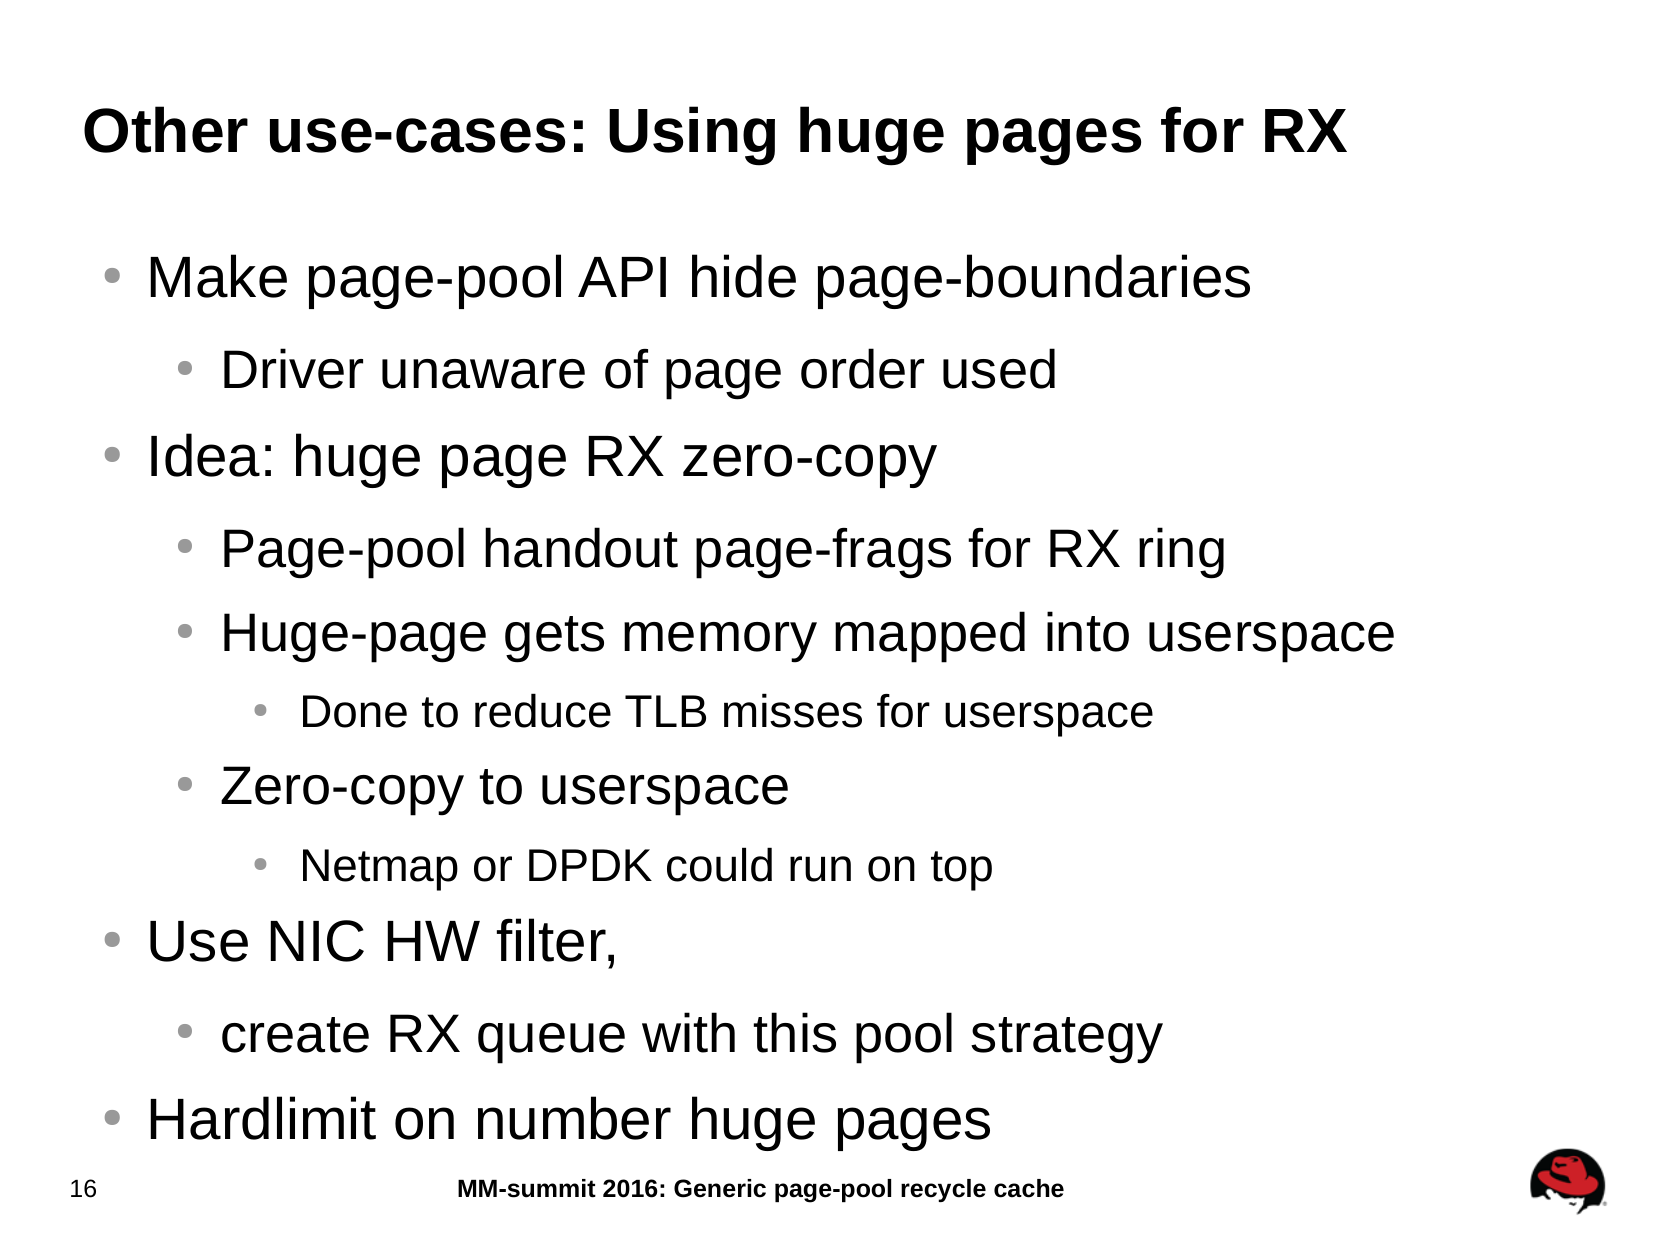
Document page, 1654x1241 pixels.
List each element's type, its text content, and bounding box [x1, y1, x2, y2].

title Other use-cases: Using huge pages for RX [82, 37, 1571, 226]
list Make page-pool API hide page-boundaries Driver unaware of page order used Idea: huge page RX zero-copy Page-pool handout page-frags for RX ring Huge-page gets memory mapped into userspace Done to reduce TLB misses for userspace Zero-copy to userspace Netmap or DPDK could run on top Use NIC HW filter, create RX queue with this pool strategy Hardlimit on number huge pages [86, 244, 1576, 1153]
picture [1529, 1146, 1613, 1224]
